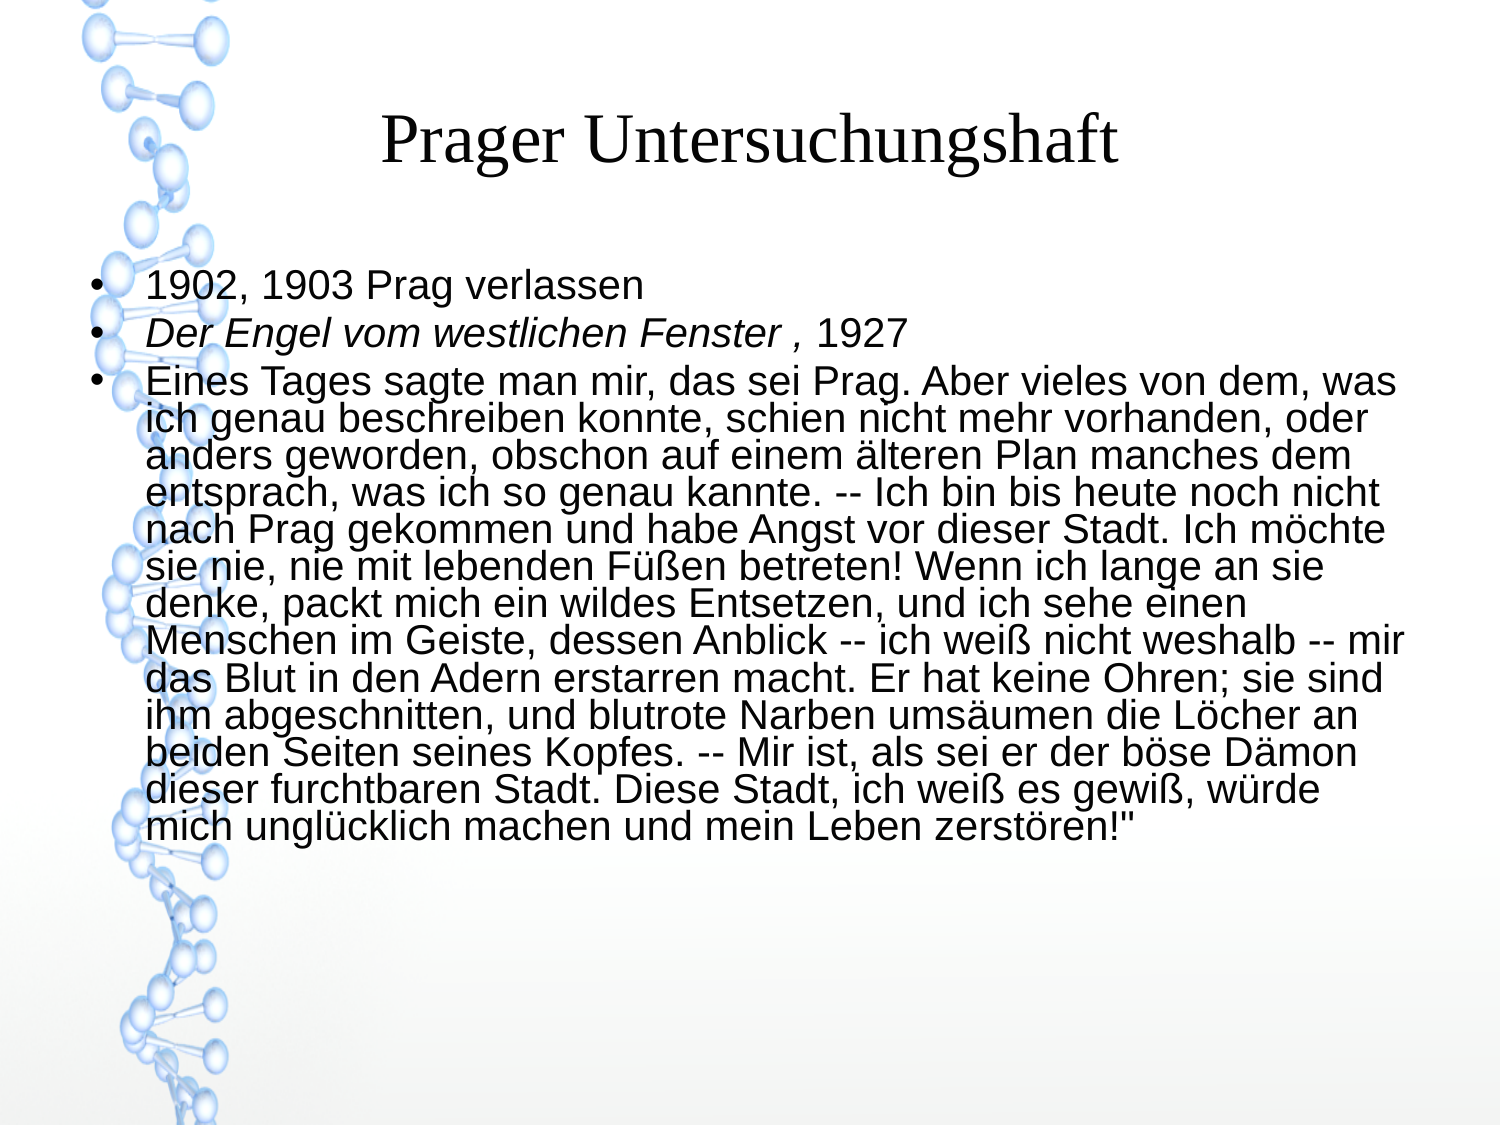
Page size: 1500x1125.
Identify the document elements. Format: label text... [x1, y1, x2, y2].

title Prager Untersuchungshaft [75, 45, 1426, 233]
picture [0, 0, 1500, 1125]
list 1902, 1903 Prag verlassen Der Engel vom westlichen Fenster , 1927 Eines Tages sagte man mir, das sei Prag. Aber vieles von dem, was ich genau beschreiben konnte, schien nicht mehr vorhanden, oder anders geworden, obschon auf einem älteren Plan manches dem entsprach, was ich so genau kannte. -- Ich bin bis heute noch nicht nach Prag gekommen und habe Angst vor dieser Stadt. Ich möchte sie nie, nie mit lebenden Füßen betreten! Wenn ich lange an sie denke, packt mich ein wildes Entsetzen, und ich sehe einen Menschen im Geiste, dessen Anblick -- ich weiß nicht weshalb -- mir das Blut in den Adern erstarren macht. Er hat keine Ohren; sie sind ihm abgeschnitten, und blutrote Narben umsäumen die Löcher an beiden Seiten seines Kopfes. -- Mir ist, als sei er der böse Dämon dieser furchtbaren Stadt. Diese Stadt, ich weiß es gewiß, würde mich unglücklich machen und mein Leben zerstören!" [75, 262, 1426, 1005]
